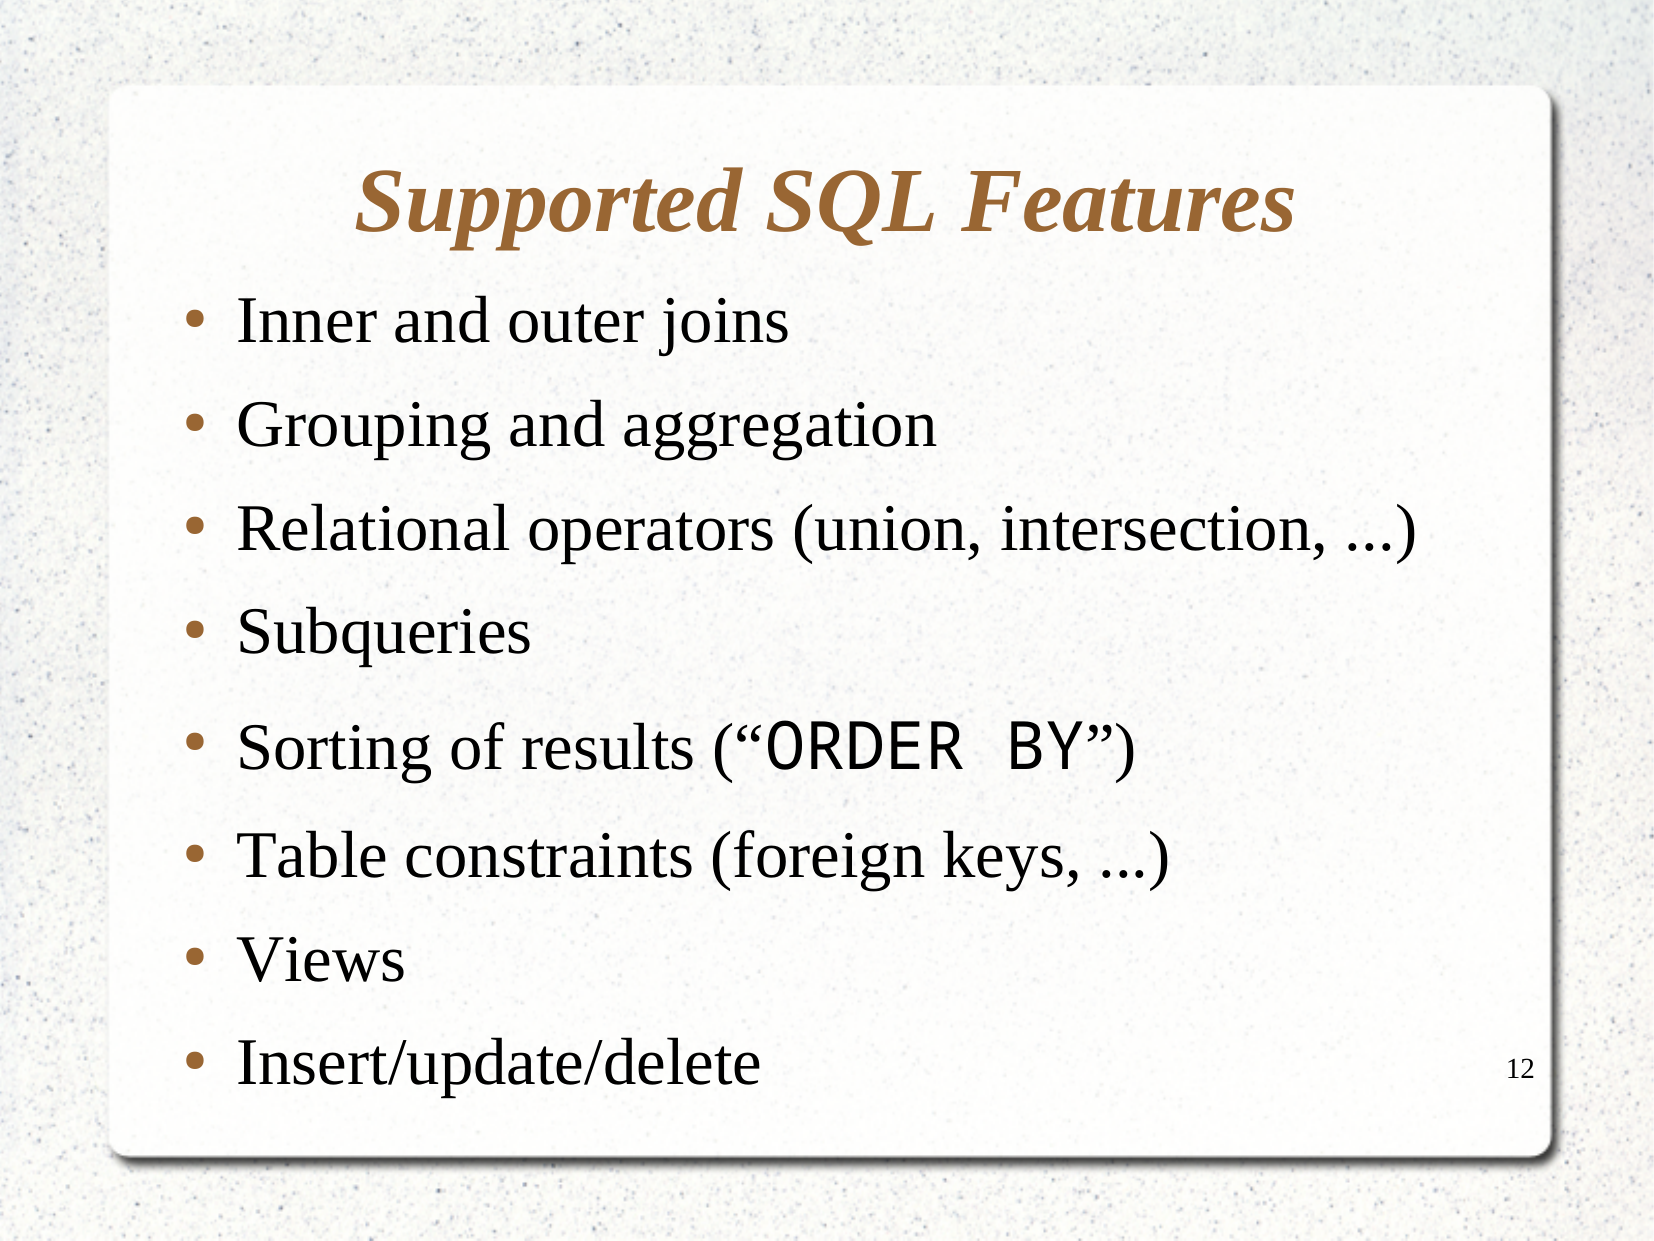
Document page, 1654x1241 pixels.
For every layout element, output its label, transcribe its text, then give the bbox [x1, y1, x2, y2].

title Supported SQL Features [118, 104, 1536, 297]
list Inner and outer joins Grouping and aggregation Relational operators (union, intersection, ...) Subqueries Sorting of results (“ORDER BY”) Table constraints (foreign keys, ...) Views Insert/update/delete [147, 283, 1506, 1089]
picture [0, 0, 1654, 1241]
